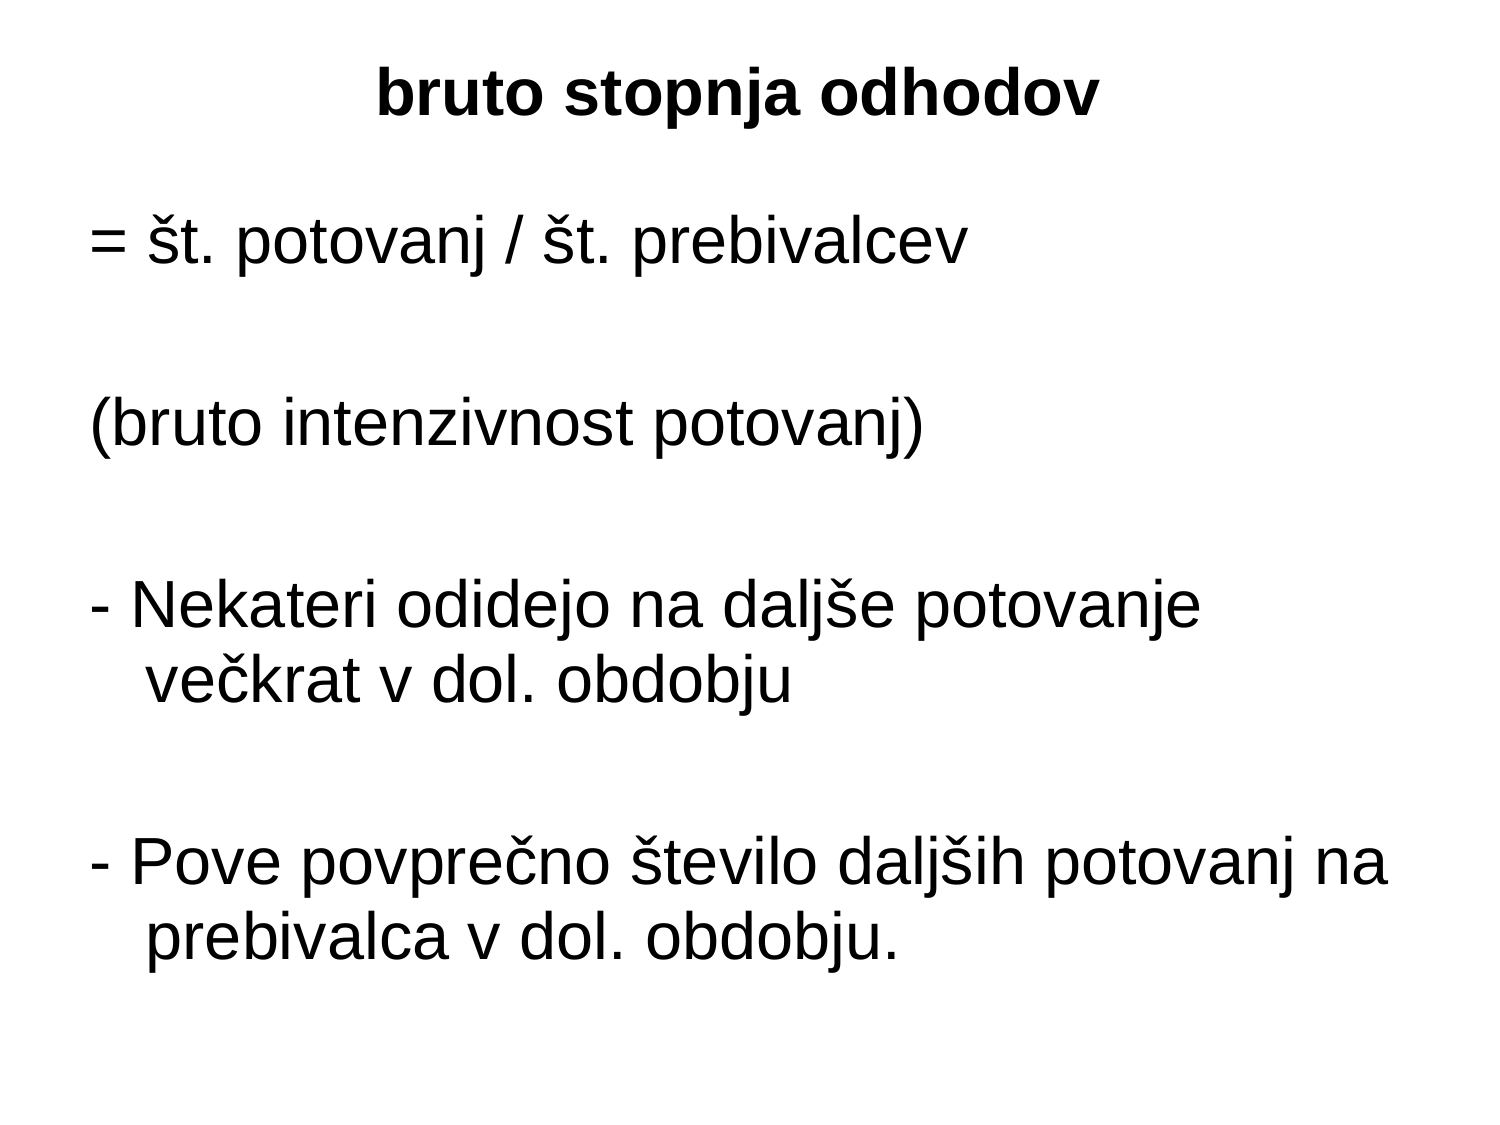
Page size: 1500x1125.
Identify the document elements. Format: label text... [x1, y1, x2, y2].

list = št. potovanj / št. prebivalcev (bruto intenzivnost potovanj) - Nekateri odidejo na daljše potovanje večkrat v dol. obdobju - Pove povprečno število daljših potovanj na prebivalca v dol. obdobju. [75, 196, 1425, 1059]
title bruto stopnja odhodov [75, 36, 1425, 196]
